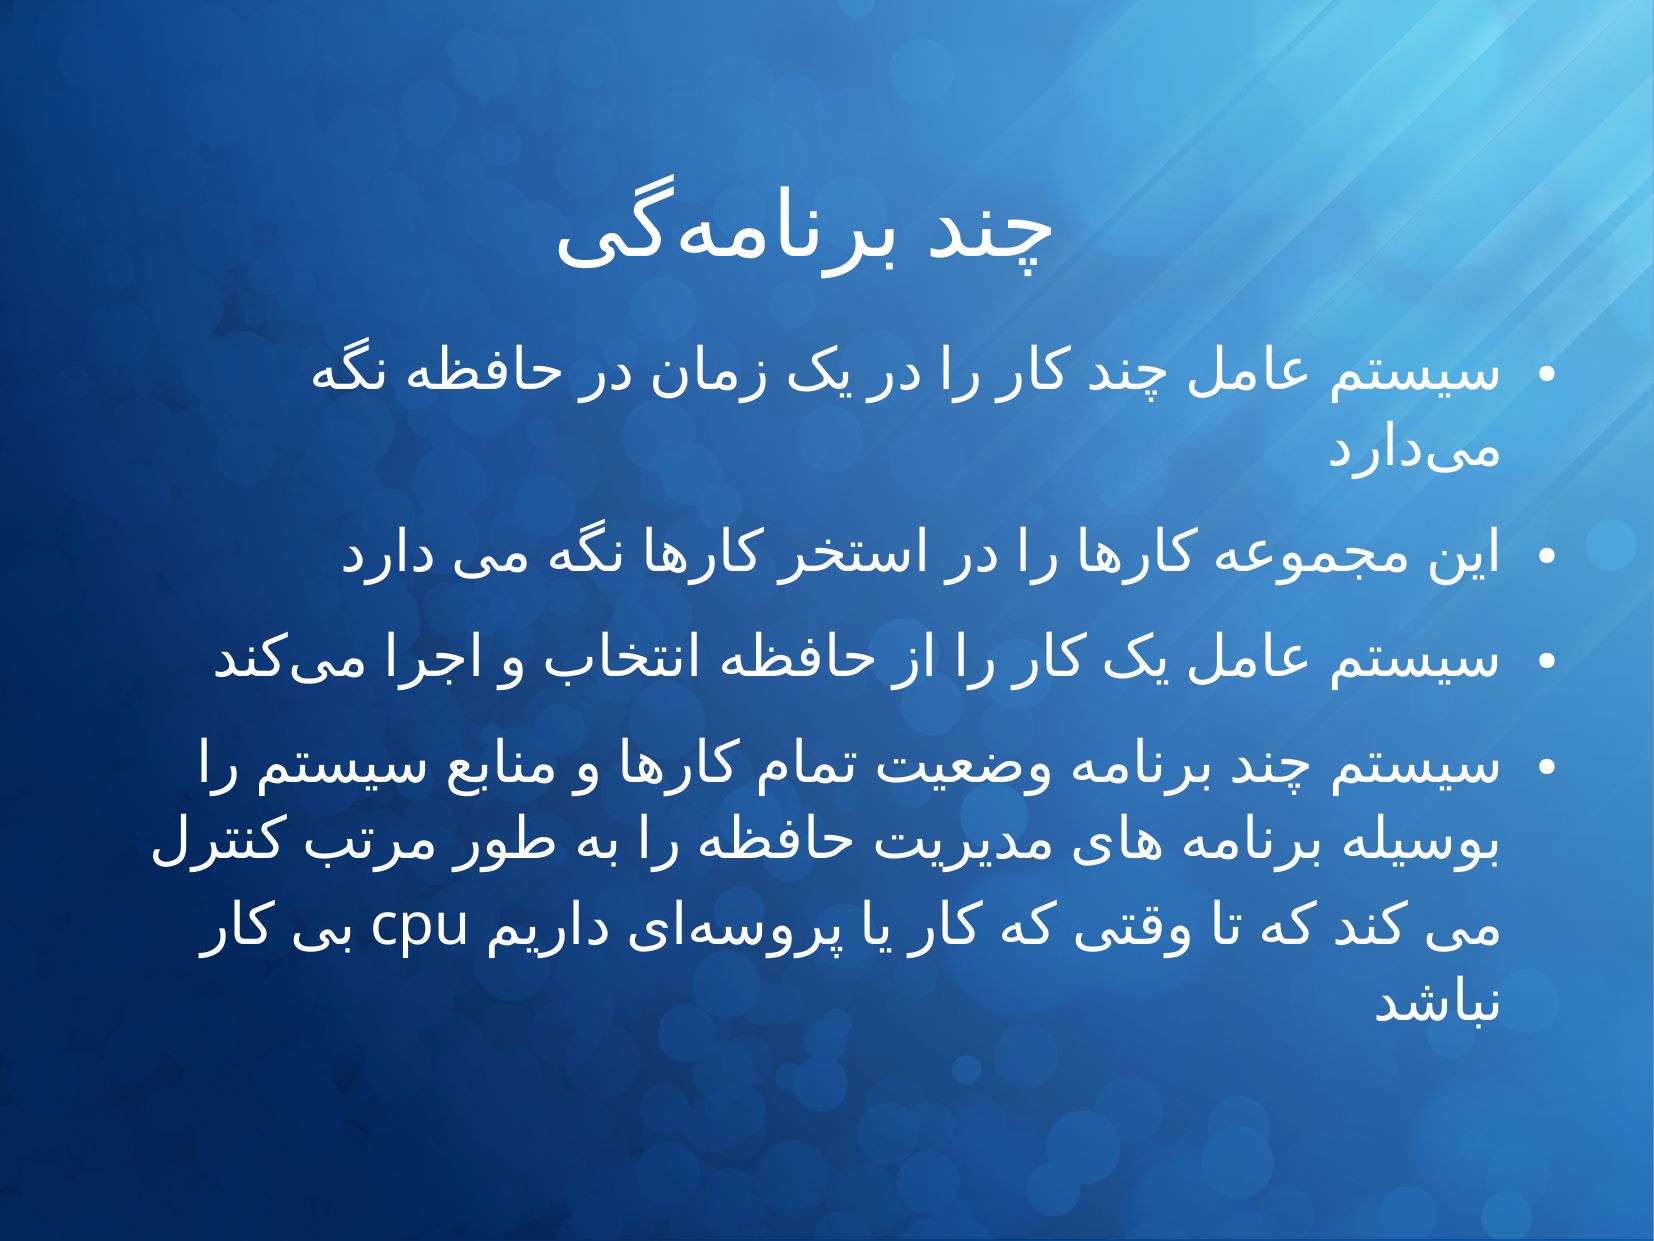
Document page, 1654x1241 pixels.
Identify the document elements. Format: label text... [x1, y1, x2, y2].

list سیستم عامل چند کار را در یک زمان در حافظه نگه می‌دارد این مجموعه کارها را در استخر کارها نگه می دارد سیستم عامل یک کار را از حافظه انتخاب و اجرا می‌کند سیستم چند برنامه وضعیت تمام کارها و منابع سیستم را بوسیله برنامه های مدیریت حافظه را به طور مرتب کنترل می کند که تا وقتی که کار یا پروسه‌ای داریم cpu بی کار نباشد [122, 337, 1576, 1140]
picture [0, 0, 1654, 1241]
title چند برنامه‌گی [112, 150, 1501, 318]
